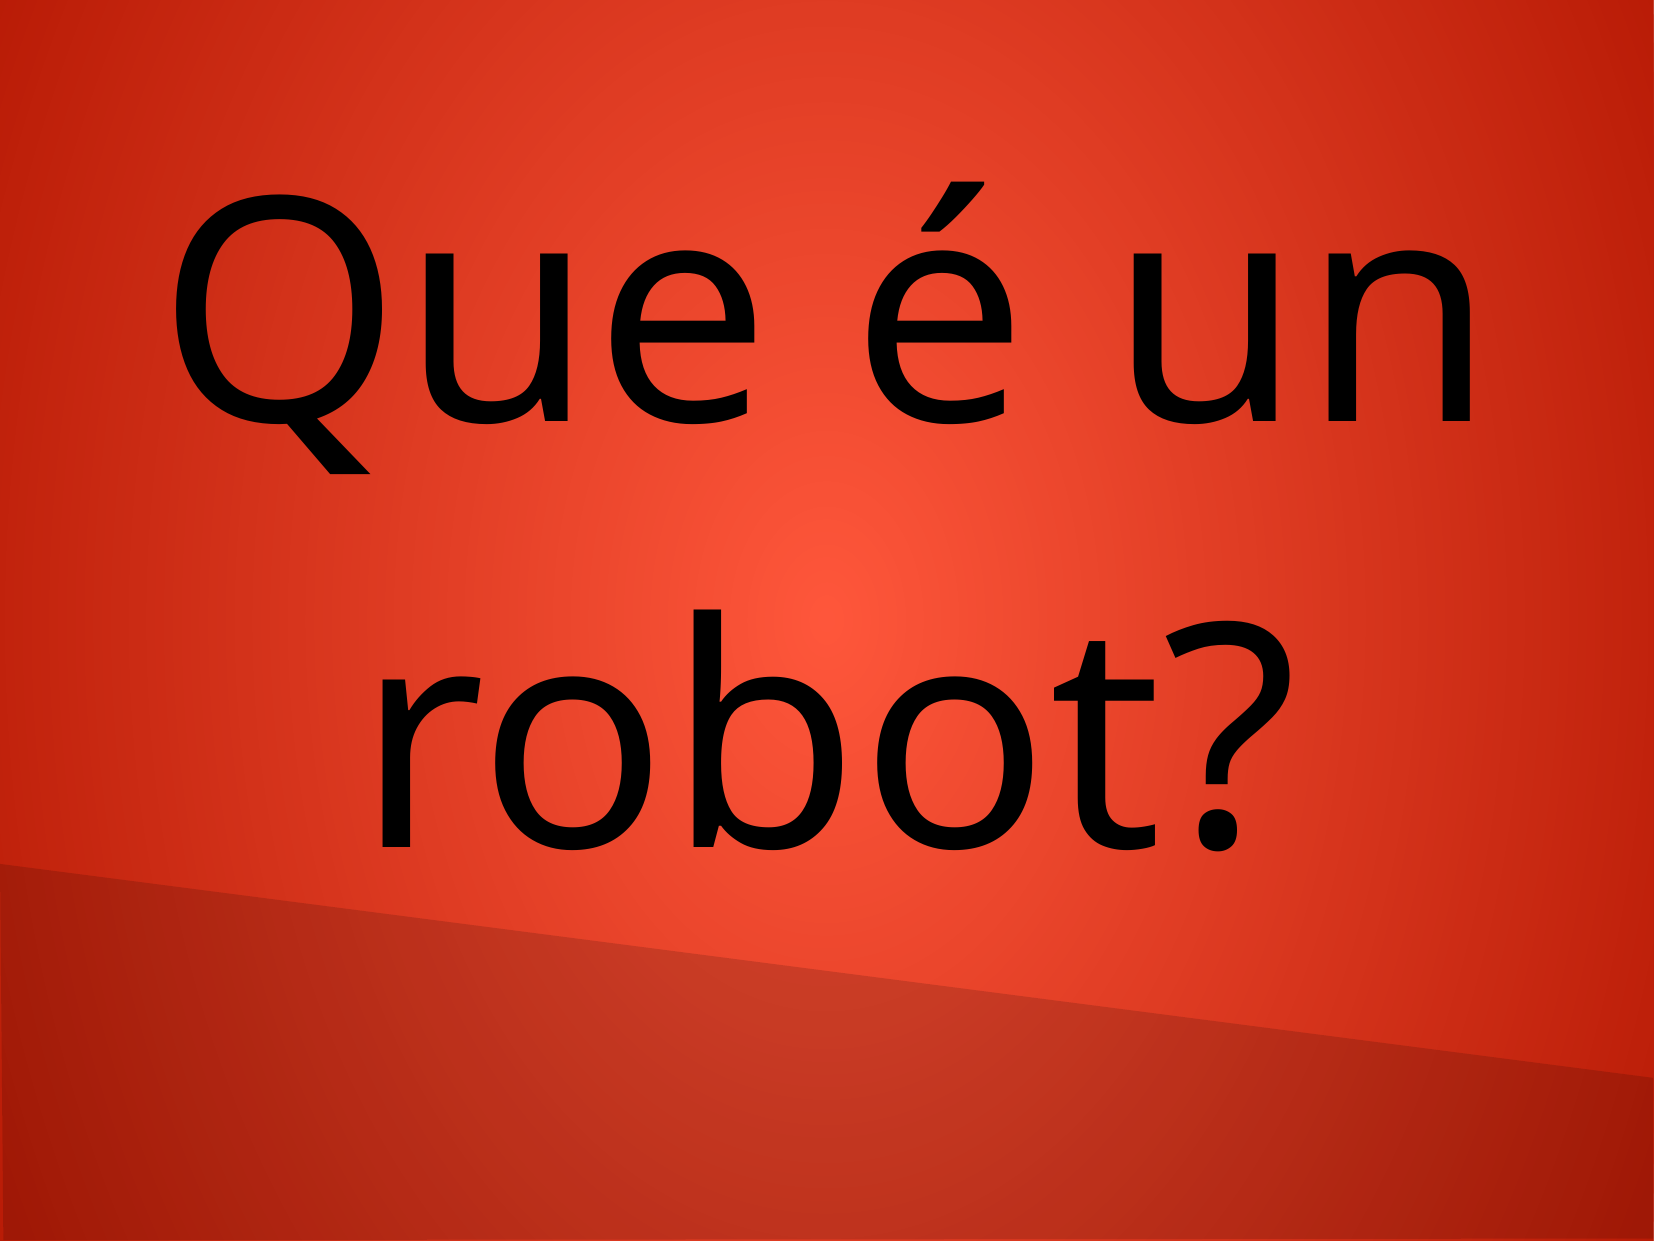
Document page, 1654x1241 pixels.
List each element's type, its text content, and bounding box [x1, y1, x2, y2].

subtitle Que é un robot? [82, 111, 1571, 915]
